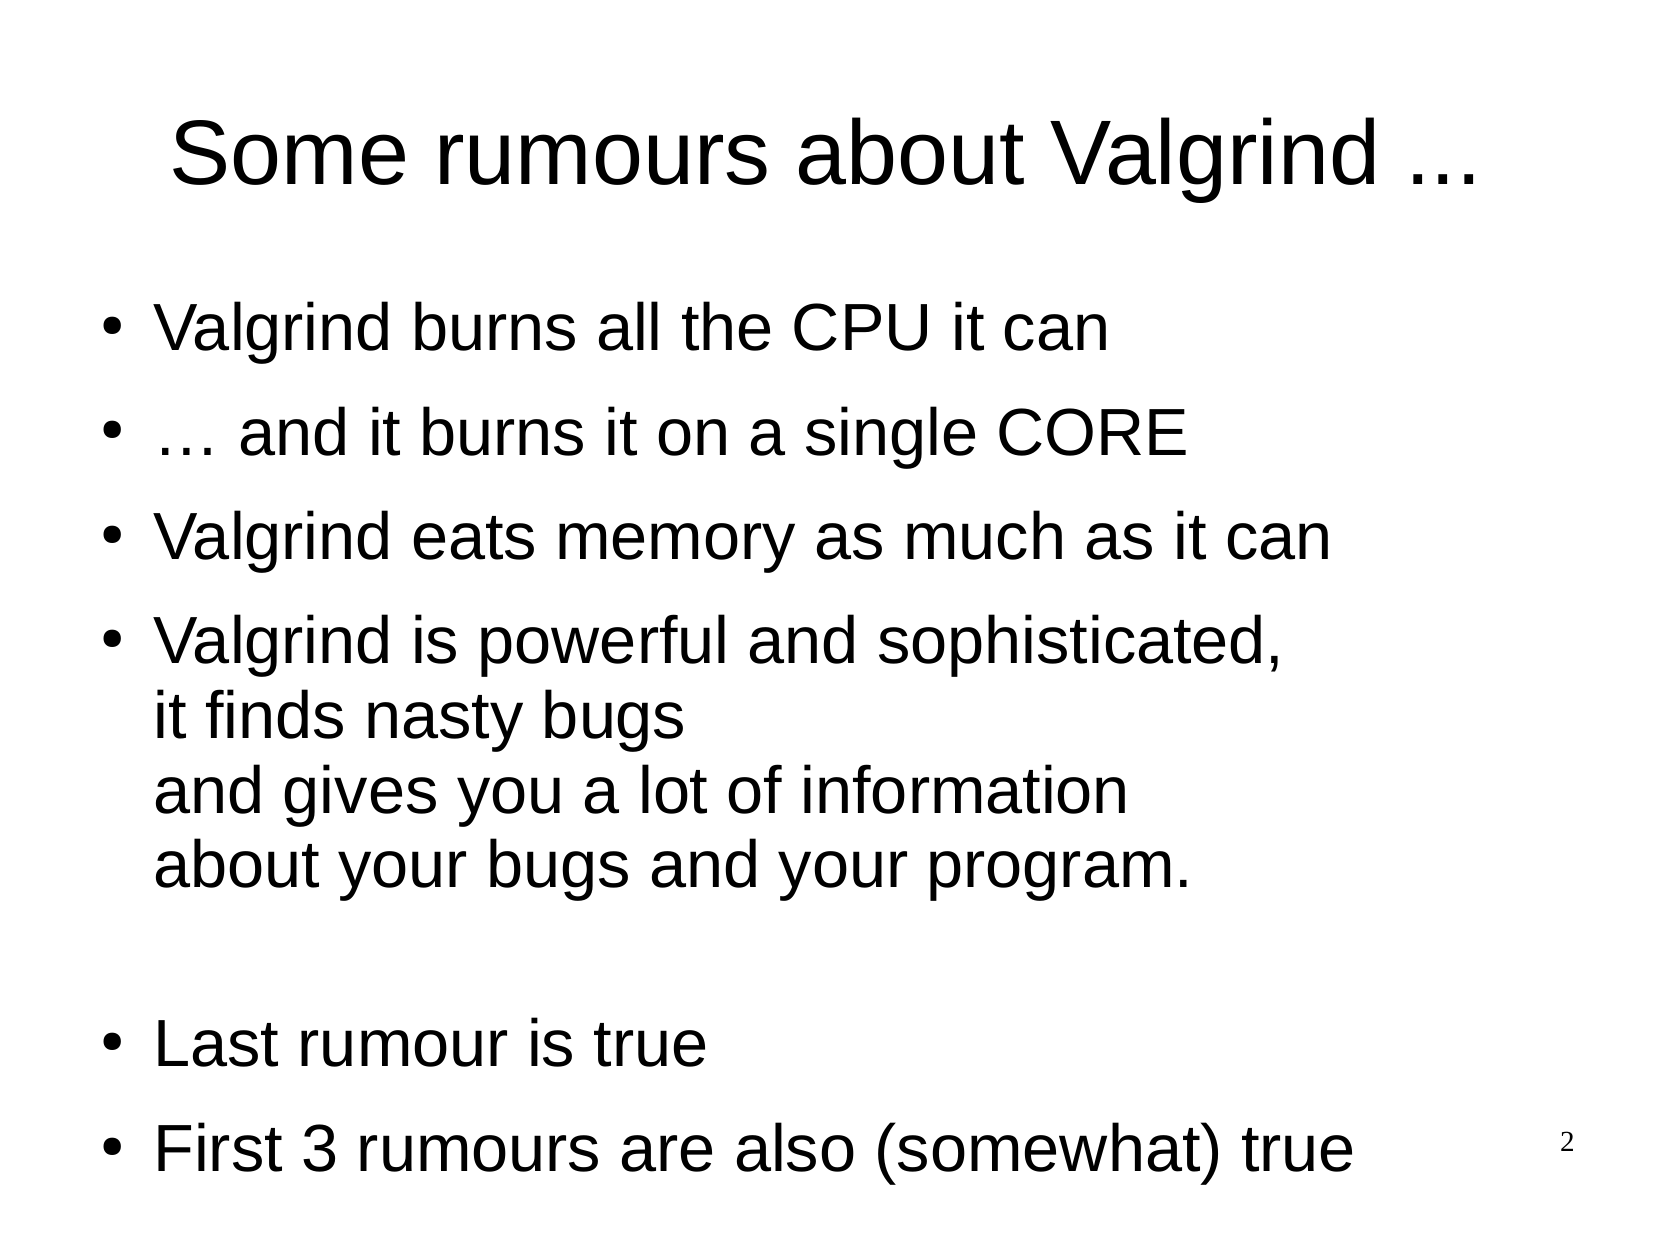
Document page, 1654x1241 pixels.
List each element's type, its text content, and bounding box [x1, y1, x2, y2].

title Some rumours about Valgrind ... [82, 49, 1571, 257]
list Valgrind burns all the CPU it can … and it burns it on a single CORE Valgrind eats memory as much as it can Valgrind is powerful and sophisticated, it finds nasty bugs and gives you a lot of information about your bugs and your program. Last rumour is true First 3 rumours are also (somewhat) true [82, 290, 1571, 1186]
